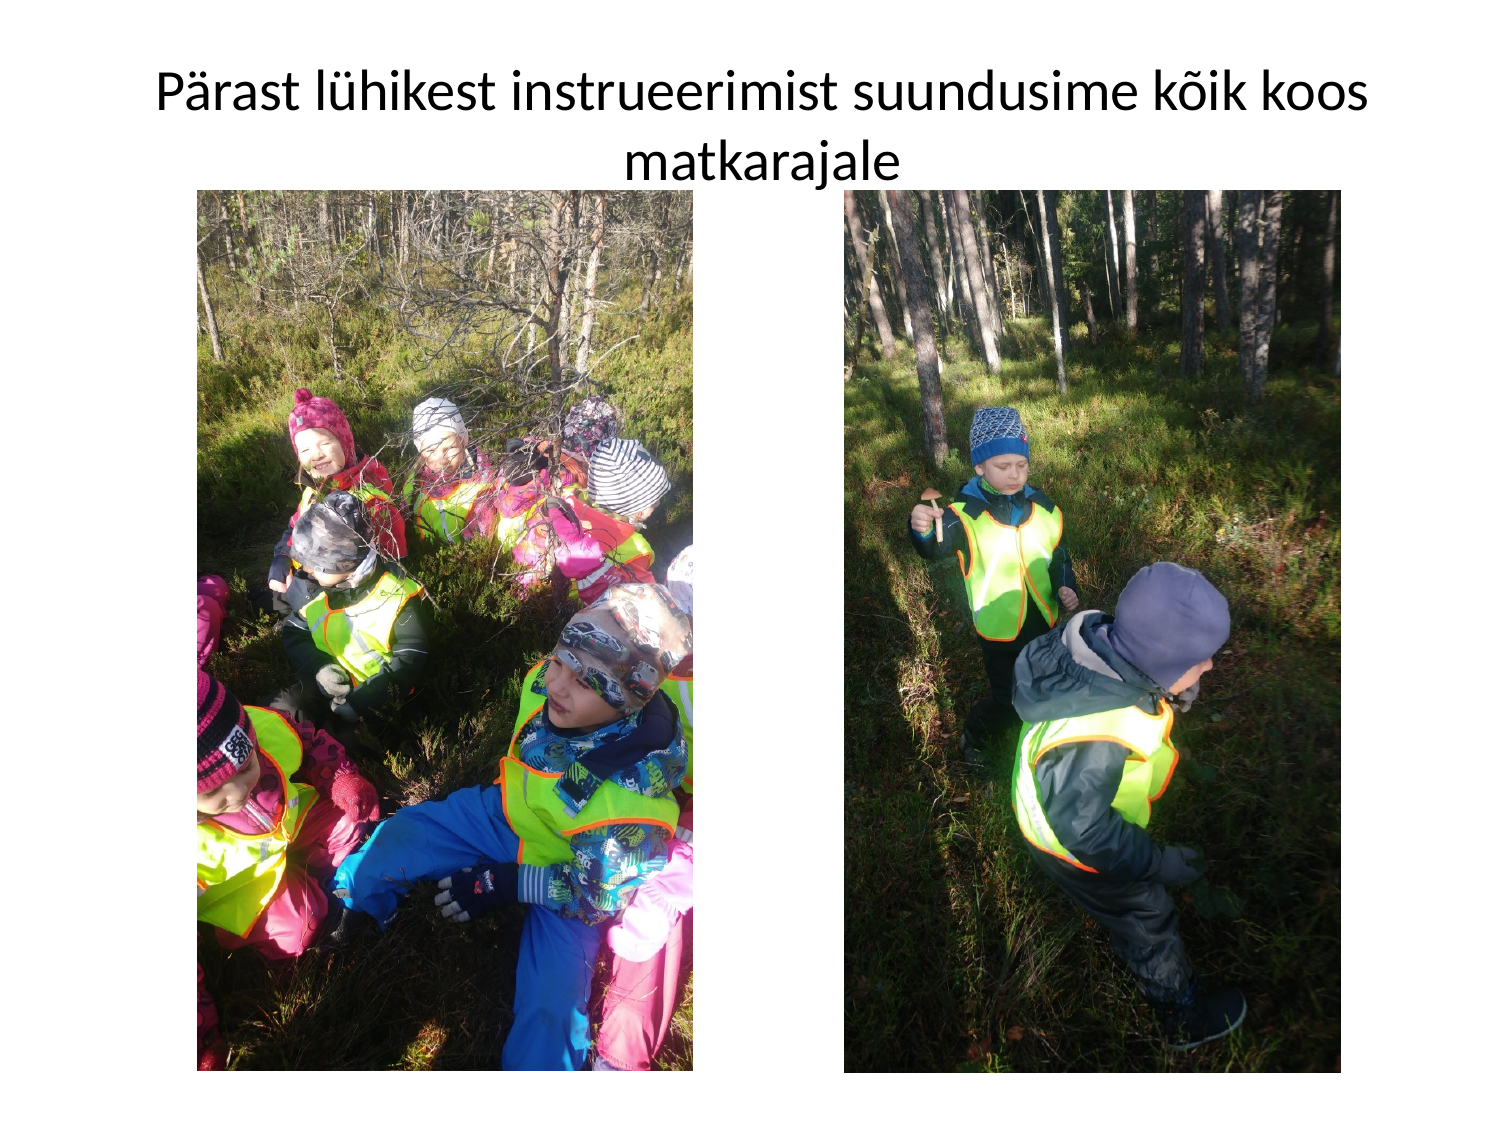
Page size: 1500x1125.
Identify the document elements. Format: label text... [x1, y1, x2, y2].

picture [844, 190, 1341, 1073]
picture [197, 190, 693, 1071]
title Pärast lühikest instrueerimist suundusime kõik koos matkarajale [100, 45, 1426, 185]
